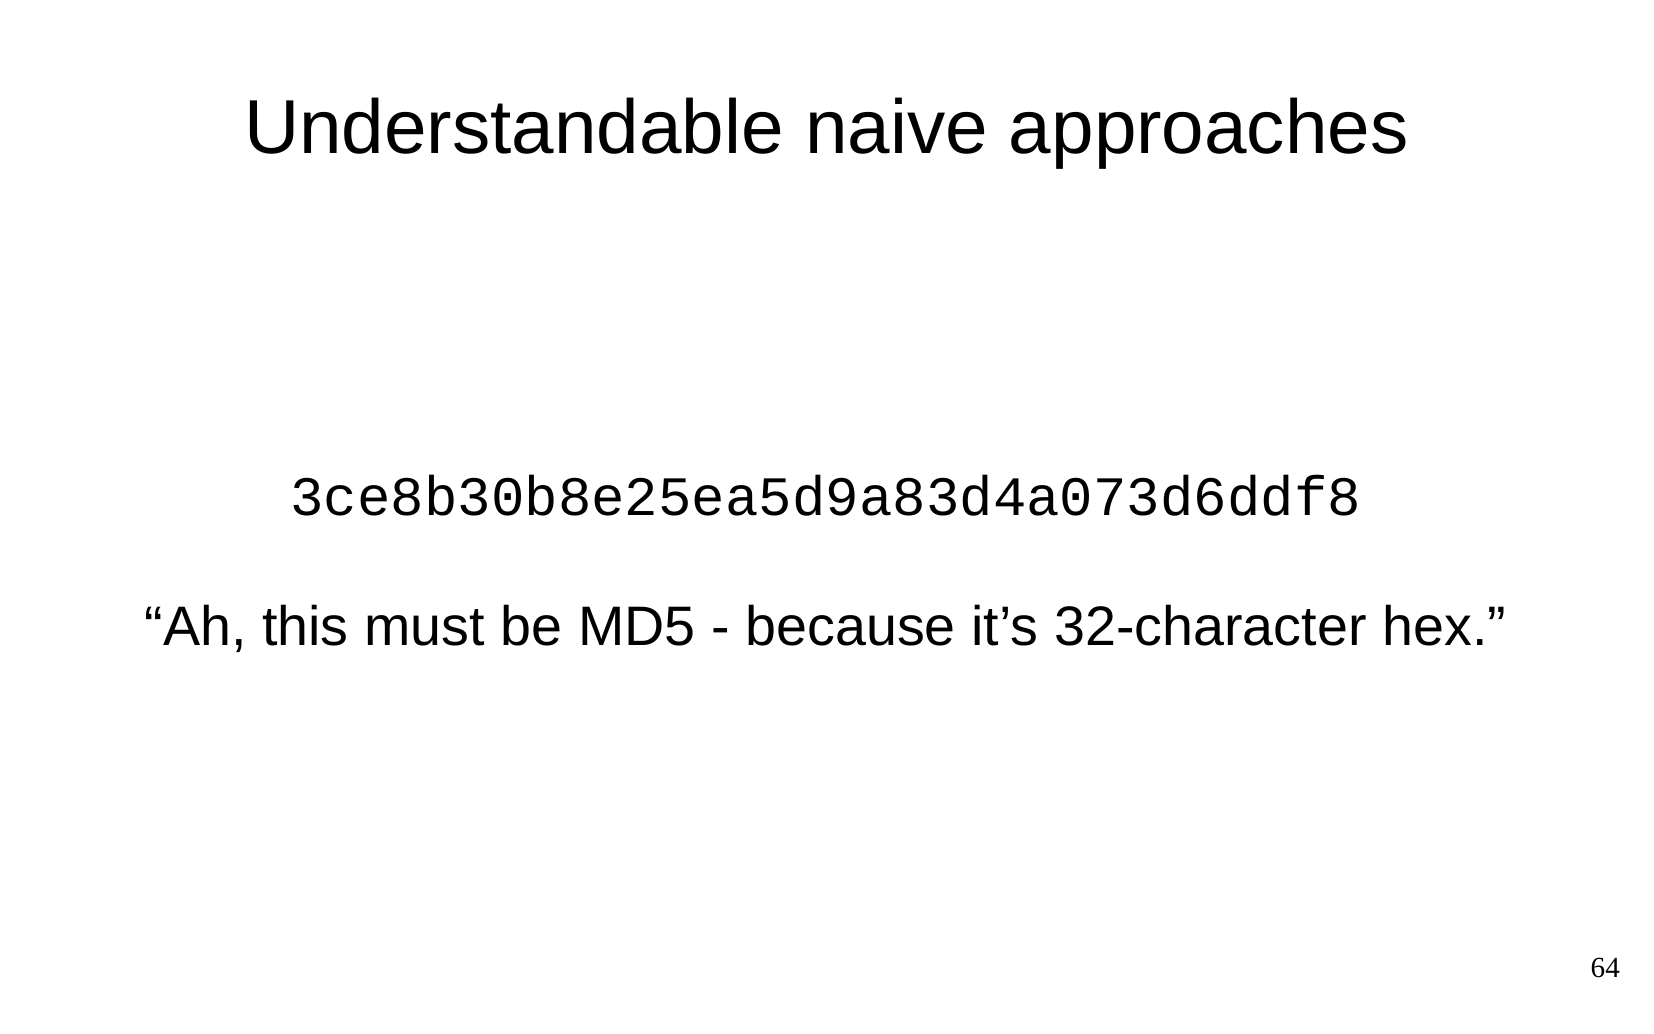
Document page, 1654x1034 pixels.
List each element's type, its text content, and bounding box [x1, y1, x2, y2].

text_box <number> [1560, 951, 1621, 1023]
subtitle 3ce8b30b8e25ea5d9a83d4a073d6ddf8 “Ah, this must be MD5 - because it’s 32-character hex.” [82, 213, 1571, 976]
title Understandable naive approaches [82, 41, 1571, 213]
